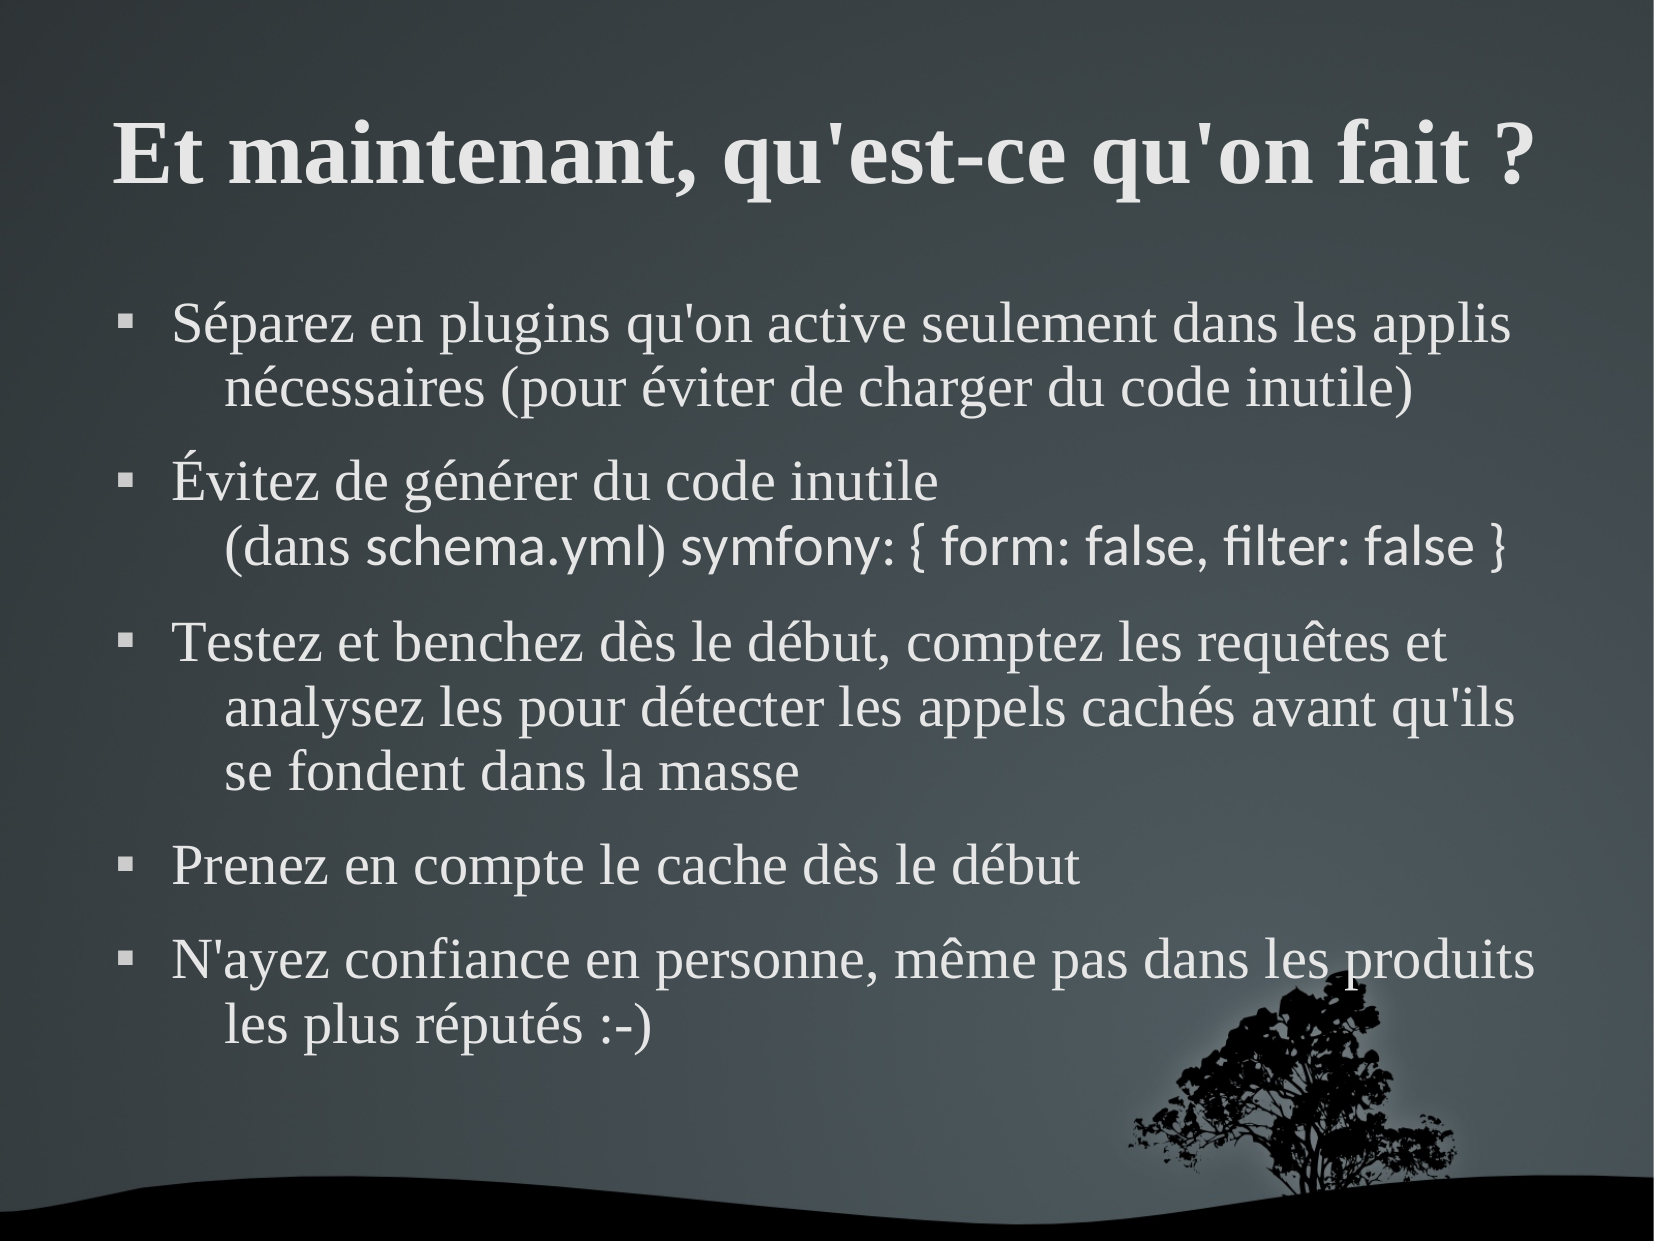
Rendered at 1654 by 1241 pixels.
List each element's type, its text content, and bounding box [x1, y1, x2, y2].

picture [0, 0, 1654, 1241]
list Séparez en plugins qu'on active seulement dans les applis nécessaires (pour éviter de charger du code inutile) Évitez de générer du code inutile (dans schema.yml) symfony: { form: false, filter: false } Testez et benchez dès le début, comptez les requêtes et analysez les pour détecter les appels cachés avant qu'ils se fondent dans la masse Prenez en compte le cache dès le début N'ayez confiance en personne, même pas dans les produits les plus réputés :-) [82, 290, 1571, 1182]
title Et maintenant, qu'est-ce qu'on fait ? [82, 49, 1571, 257]
